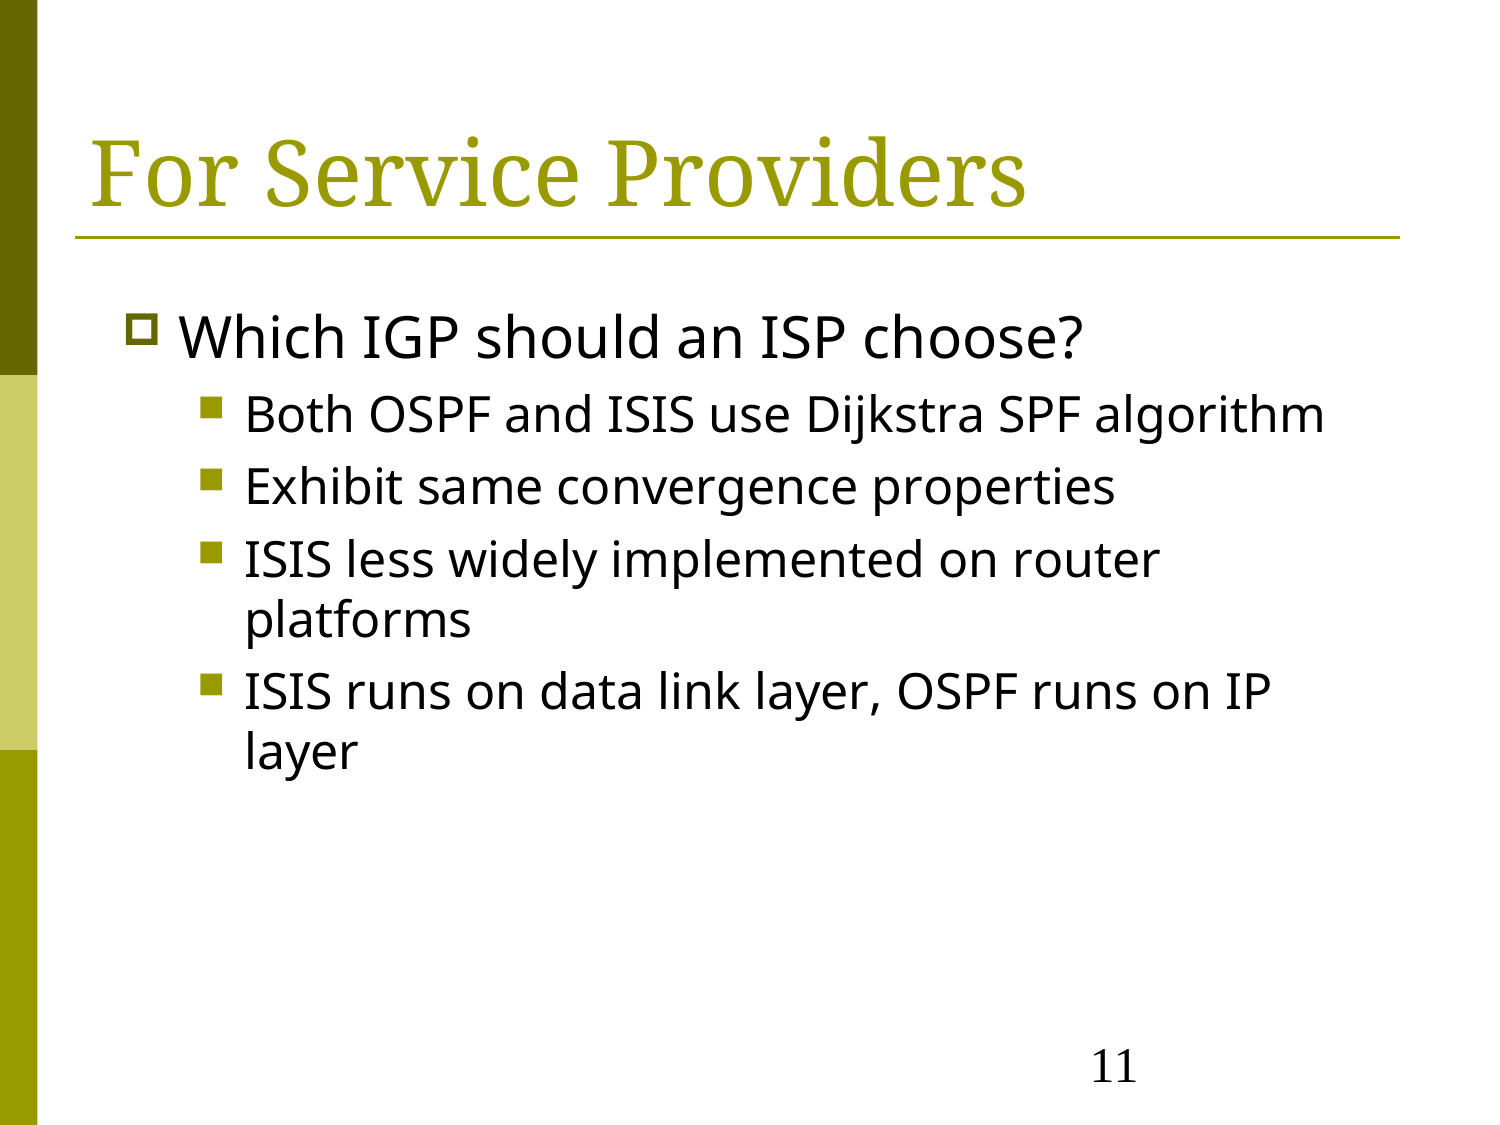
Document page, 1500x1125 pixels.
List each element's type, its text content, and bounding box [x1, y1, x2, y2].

list Which IGP should an ISP choose? Both OSPF and ISIS use Dijkstra SPF algorithm Exhibit same convergence properties ISIS less widely implemented on router platforms ISIS runs on data link layer, OSPF runs on IP layer [107, 292, 1411, 1051]
title For Service Providers [75, 45, 1426, 233]
